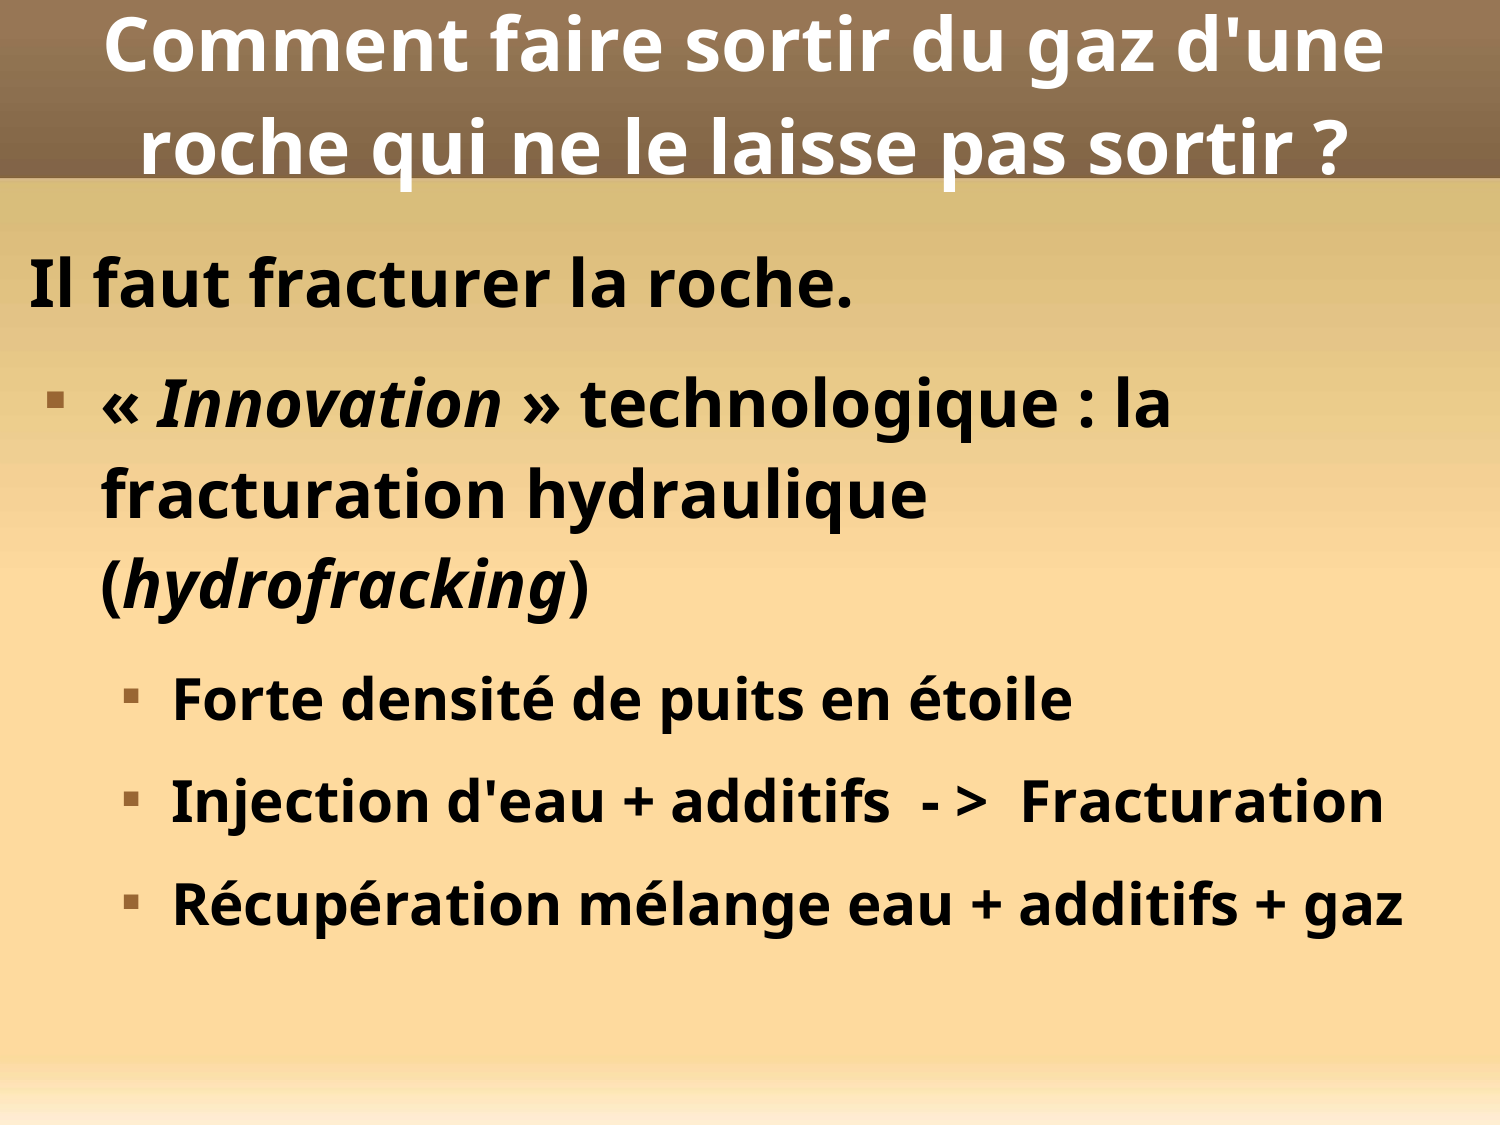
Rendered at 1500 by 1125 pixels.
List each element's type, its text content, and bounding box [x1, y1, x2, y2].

list Il faut fracturer la roche. « Innovation » technologique : la fracturation hydraulique (hydrofracking) Forte densité de puits en étoile Injection d'eau + additifs - > Fracturation Récupération mélange eau + additifs + gaz [29, 236, 1418, 1090]
picture [0, 0, 1500, 1125]
title Comment faire sortir du gaz d'une roche qui ne le laisse pas sortir ? [69, 0, 1420, 199]
